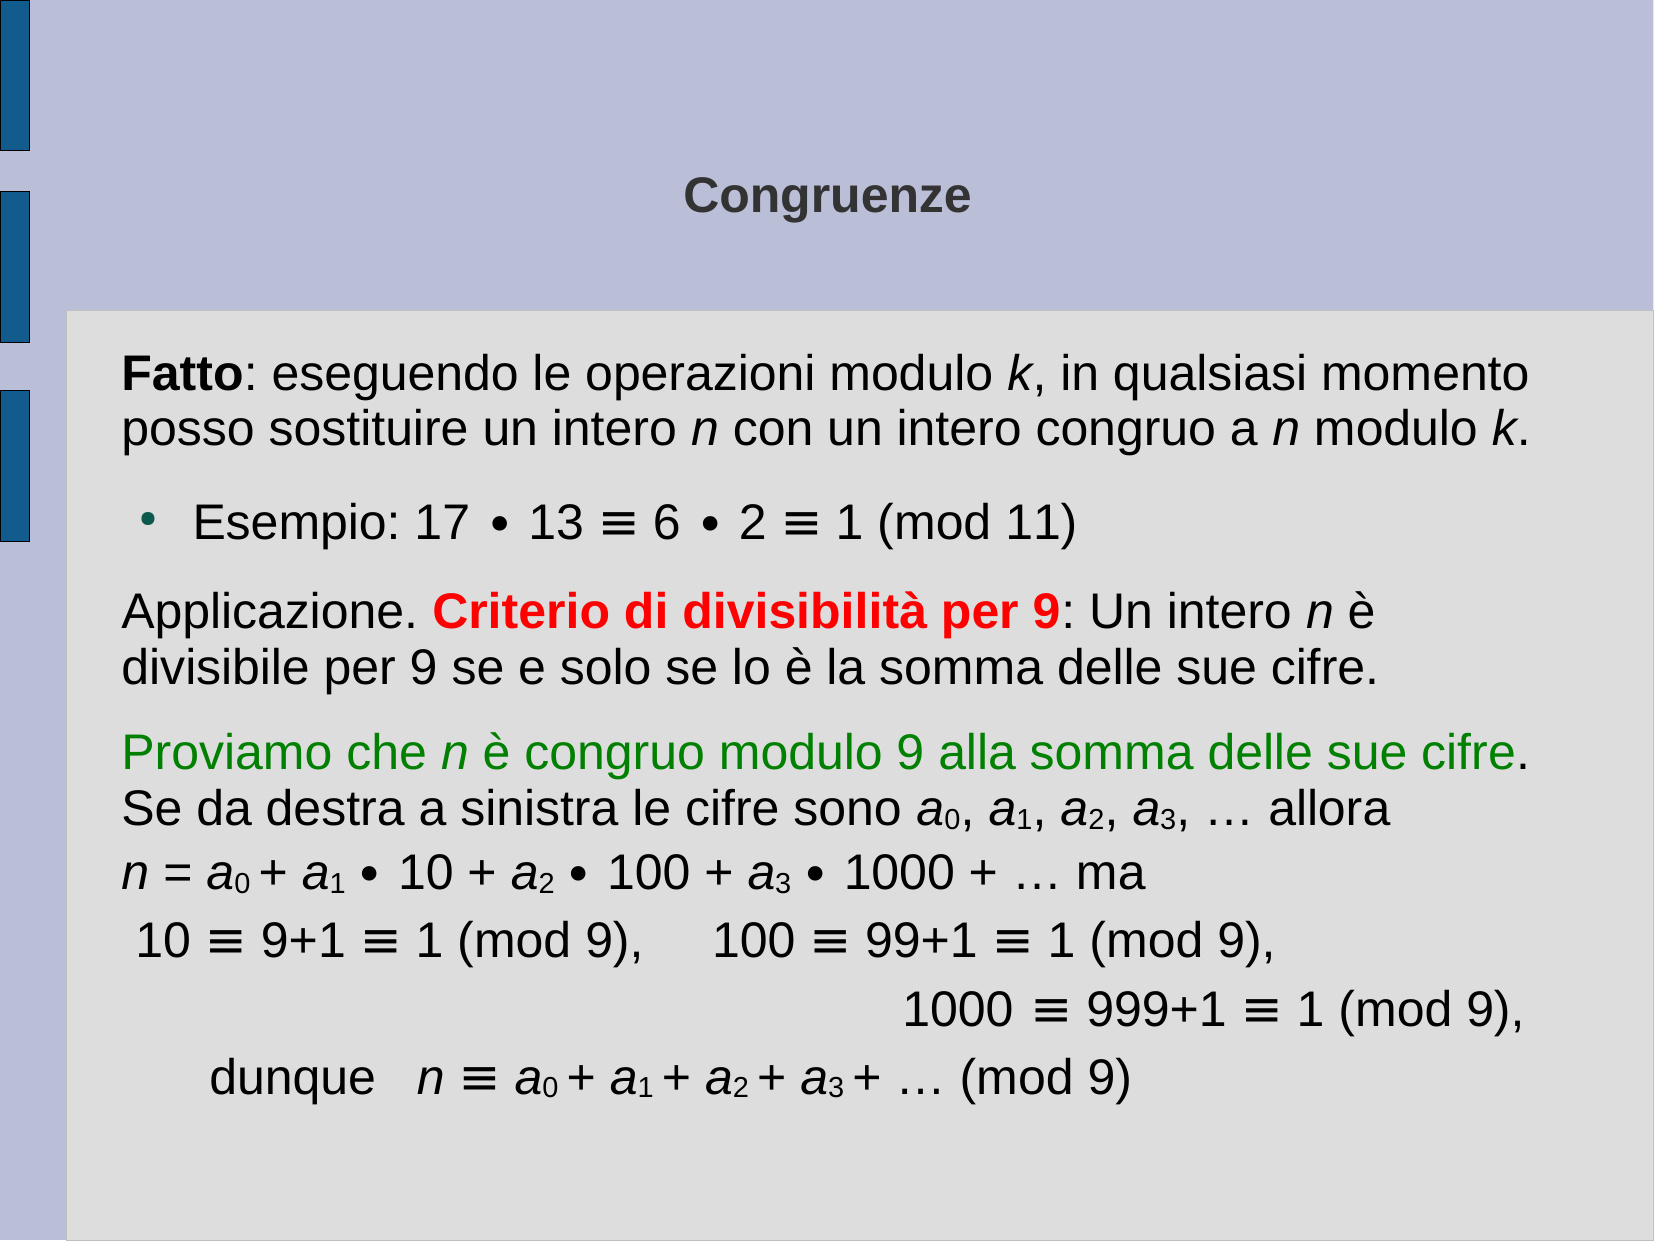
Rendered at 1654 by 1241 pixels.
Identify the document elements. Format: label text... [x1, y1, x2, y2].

title Congruenze [121, 91, 1534, 299]
list Fatto: eseguendo le operazioni modulo k, in qualsiasi momento posso sostituire un intero n con un intero congruo a n modulo k. Esempio: 17 ∙ 13 ≡ 6 ∙ 2 ≡ 1 (mod 11) Applicazione. Criterio di divisibilità per 9: Un intero n è divisibile per 9 se e solo se lo è la somma delle sue cifre. Proviamo che n è congruo modulo 9 alla somma delle sue cifre. Se da destra a sinistra le cifre sono a0, a1, a2, a3, … allora n = a0 + a1 ∙ 10 + a2 ∙ 100 + a3 ∙ 1000 + … ma 10 ≡ 9+1 ≡ 1 (mod 9), 100 ≡ 99+1 ≡ 1 (mod 9), 1000 ≡ 999+1 ≡ 1 (mod 9), dunque n ≡ a0 + a1 + a2 + a3 + … (mod 9) [121, 344, 1534, 1148]
